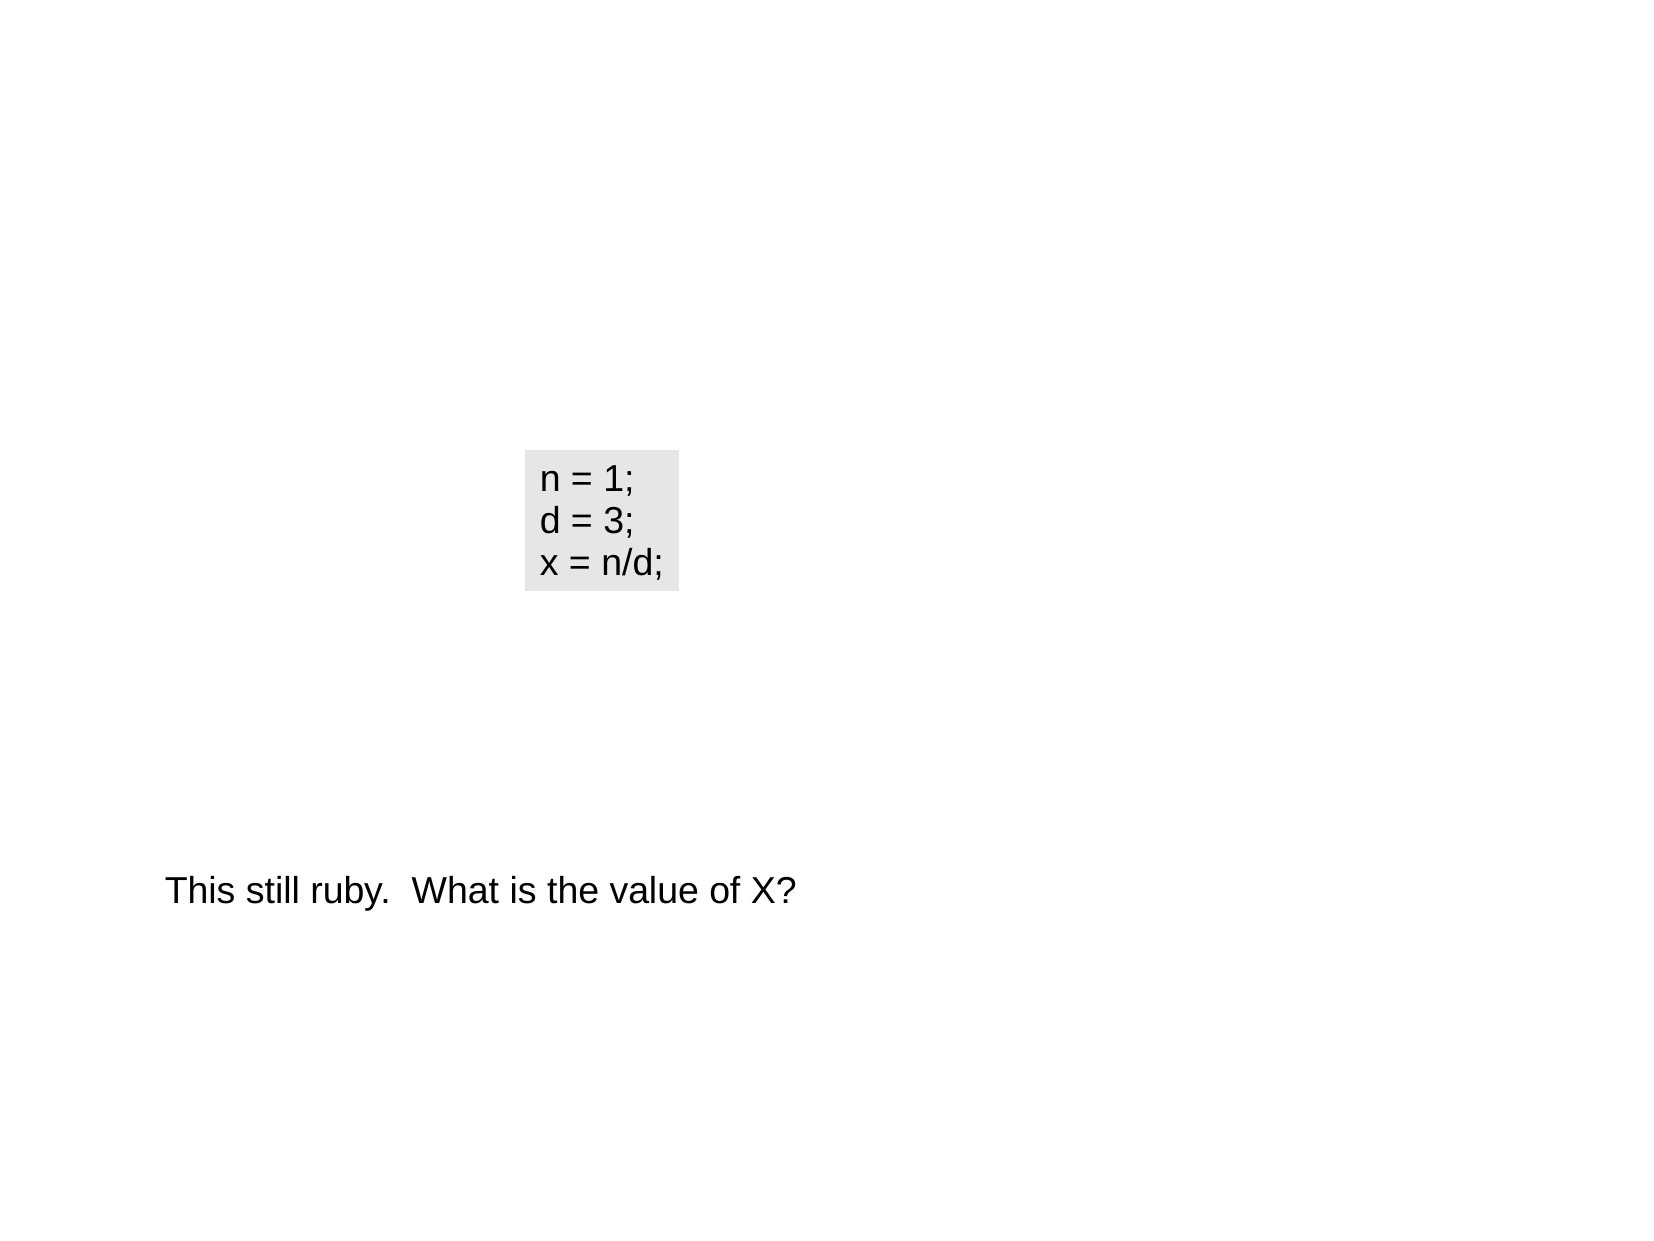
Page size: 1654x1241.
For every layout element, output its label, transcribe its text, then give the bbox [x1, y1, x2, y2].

text_box n = 1; d = 3; x = n/d; [525, 450, 679, 591]
text_box This still ruby. What is the value of X? [150, 862, 813, 920]
